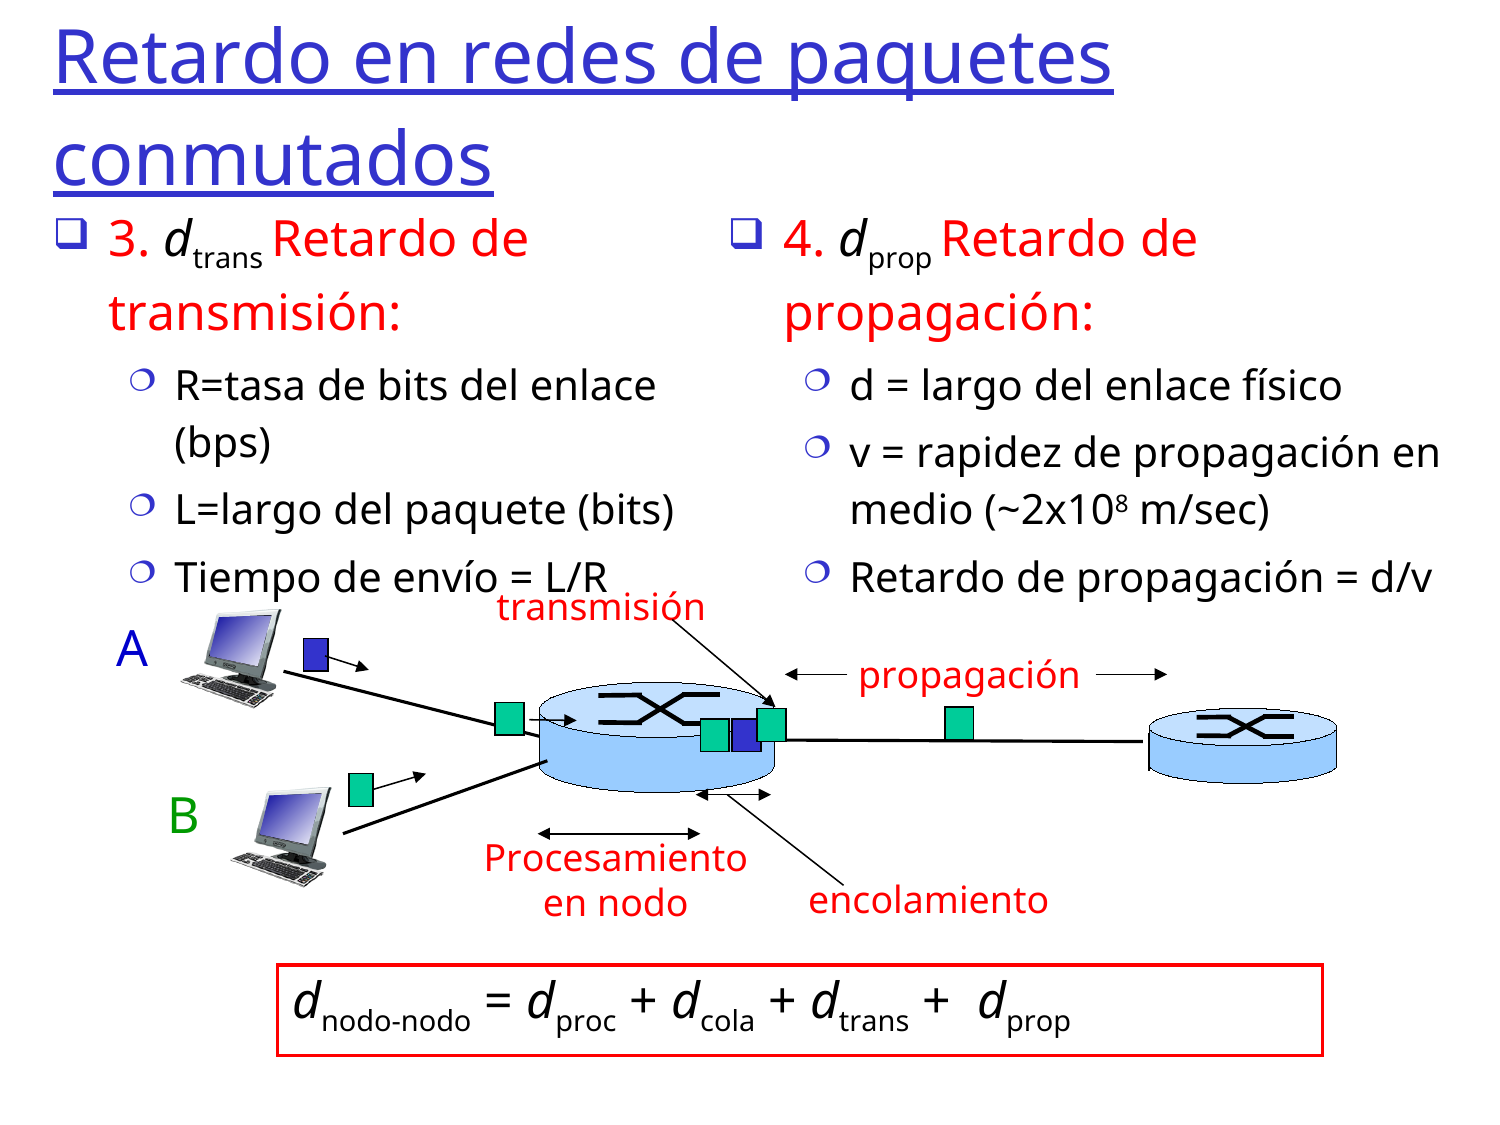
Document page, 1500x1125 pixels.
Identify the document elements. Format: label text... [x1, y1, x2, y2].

text_box [494, 702, 524, 736]
text_box transmisión [481, 574, 722, 636]
title Retardo en redes de paquetes conmutados [37, 10, 1463, 195]
text_box 1-<number> [1149, 708, 1337, 746]
list 3. dtrans Retardo de transmisión: R=tasa de bits del enlace (bps) L=largo del paquete (bits) Tiempo de envío = L/R [37, 195, 751, 638]
text_box B [152, 775, 215, 852]
text_box [303, 638, 328, 672]
text_box [944, 707, 974, 741]
text_box Procesamiento en nodo [468, 826, 764, 932]
text_box A [101, 608, 155, 684]
text_box propagación [843, 643, 1097, 705]
list 4. dprop Retardo de propagación: d = largo del enlace físico v = rapidez de propagación en medio (~2x108 m/sec) Retardo de propagación = d/v [712, 195, 1500, 563]
text_box [259, 793, 322, 845]
text_box dnodo-nodo = dproc + dcola + dtrans + dprop [277, 965, 1323, 1056]
text_box encolamiento [793, 868, 1065, 930]
picture [155, 604, 284, 717]
text_box 1-<number> [539, 682, 775, 738]
text_box [209, 615, 272, 667]
text_box [1149, 730, 1337, 784]
picture [205, 782, 334, 895]
text_box [539, 718, 775, 793]
